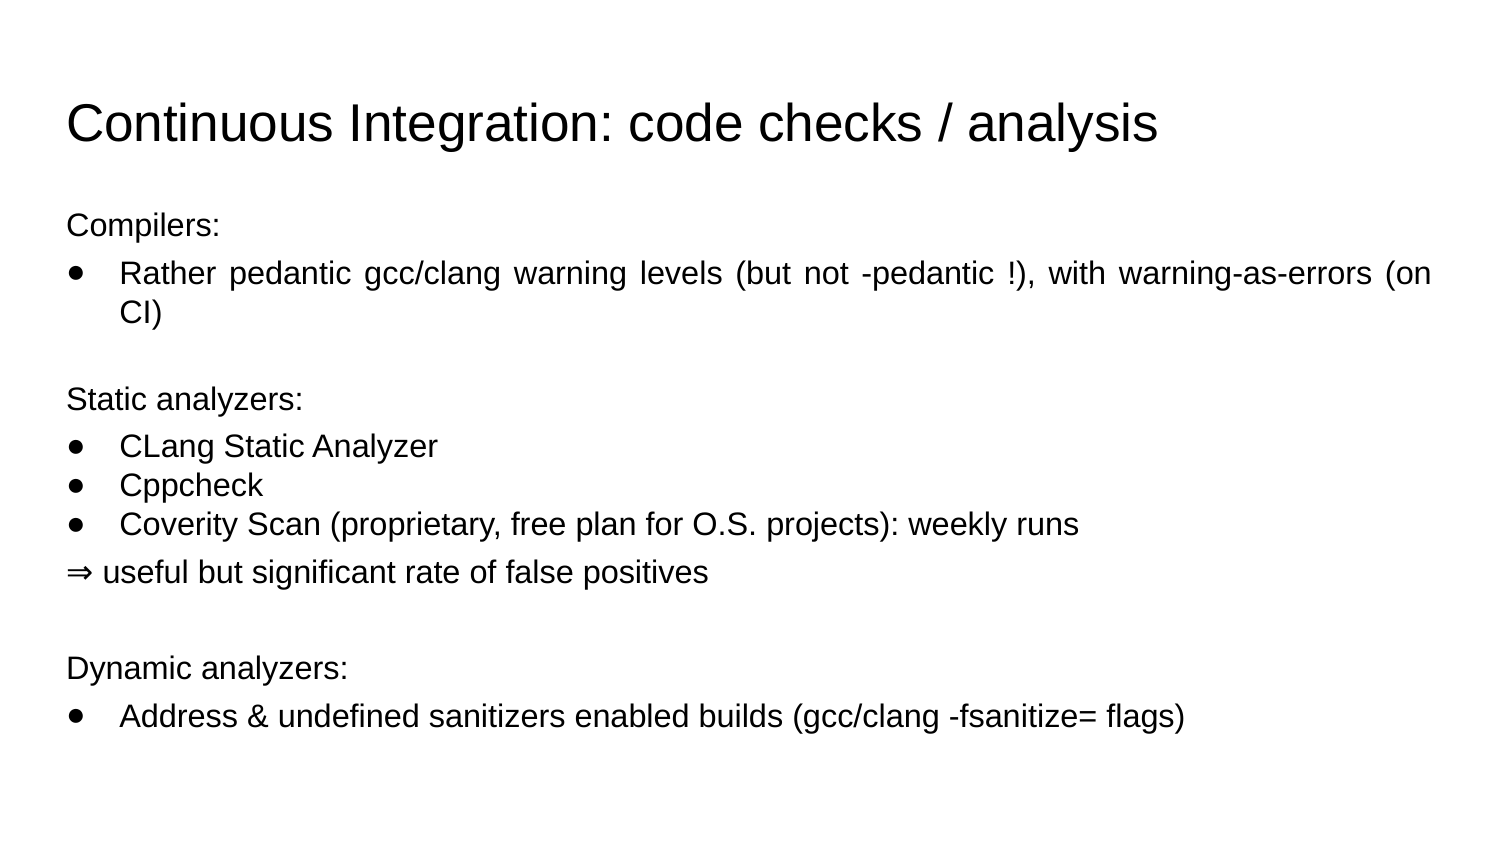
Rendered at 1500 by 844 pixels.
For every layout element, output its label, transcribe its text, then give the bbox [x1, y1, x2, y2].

title Continuous Integration: code checks / analysis [51, 72, 1449, 167]
list Compilers: Rather pedantic gcc/clang warning levels (but not -pedantic !), with warning-as-errors (on CI) Static analyzers: CLang Static Analyzer Cppcheck Coverity Scan (proprietary, free plan for O.S. projects): weekly runs ⇒ useful but significant rate of false positives Dynamic analyzers: Address & undefined sanitizers enabled builds (gcc/clang -fsanitize= flags) [51, 189, 1449, 750]
